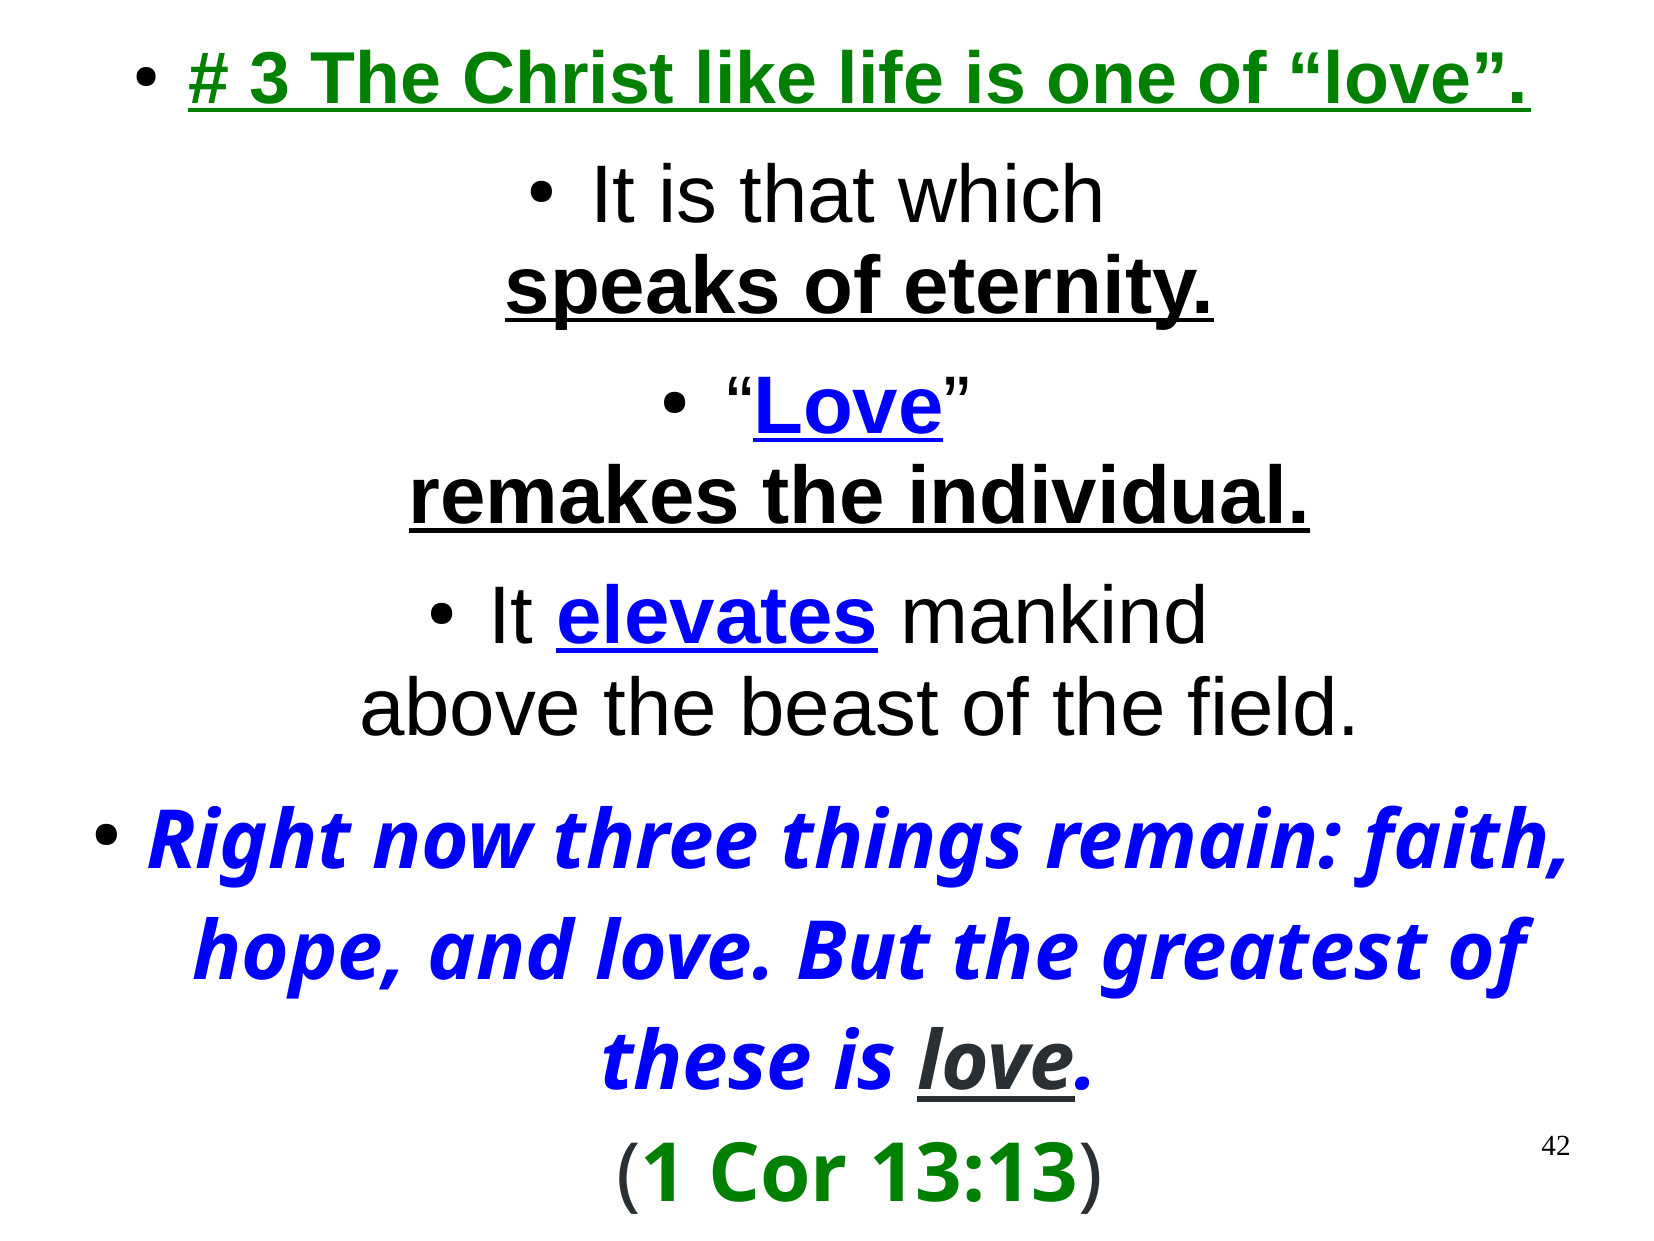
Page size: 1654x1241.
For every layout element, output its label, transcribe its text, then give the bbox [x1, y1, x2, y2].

list # 3 The Christ like life is one of “love”. It is that which speaks of eternity. “Love” remakes the individual. It elevates mankind above the beast of the field. Right now three things remain: faith, hope, and love. But the greatest of these is love. (1 Cor 13:13) [37, 37, 1613, 1238]
